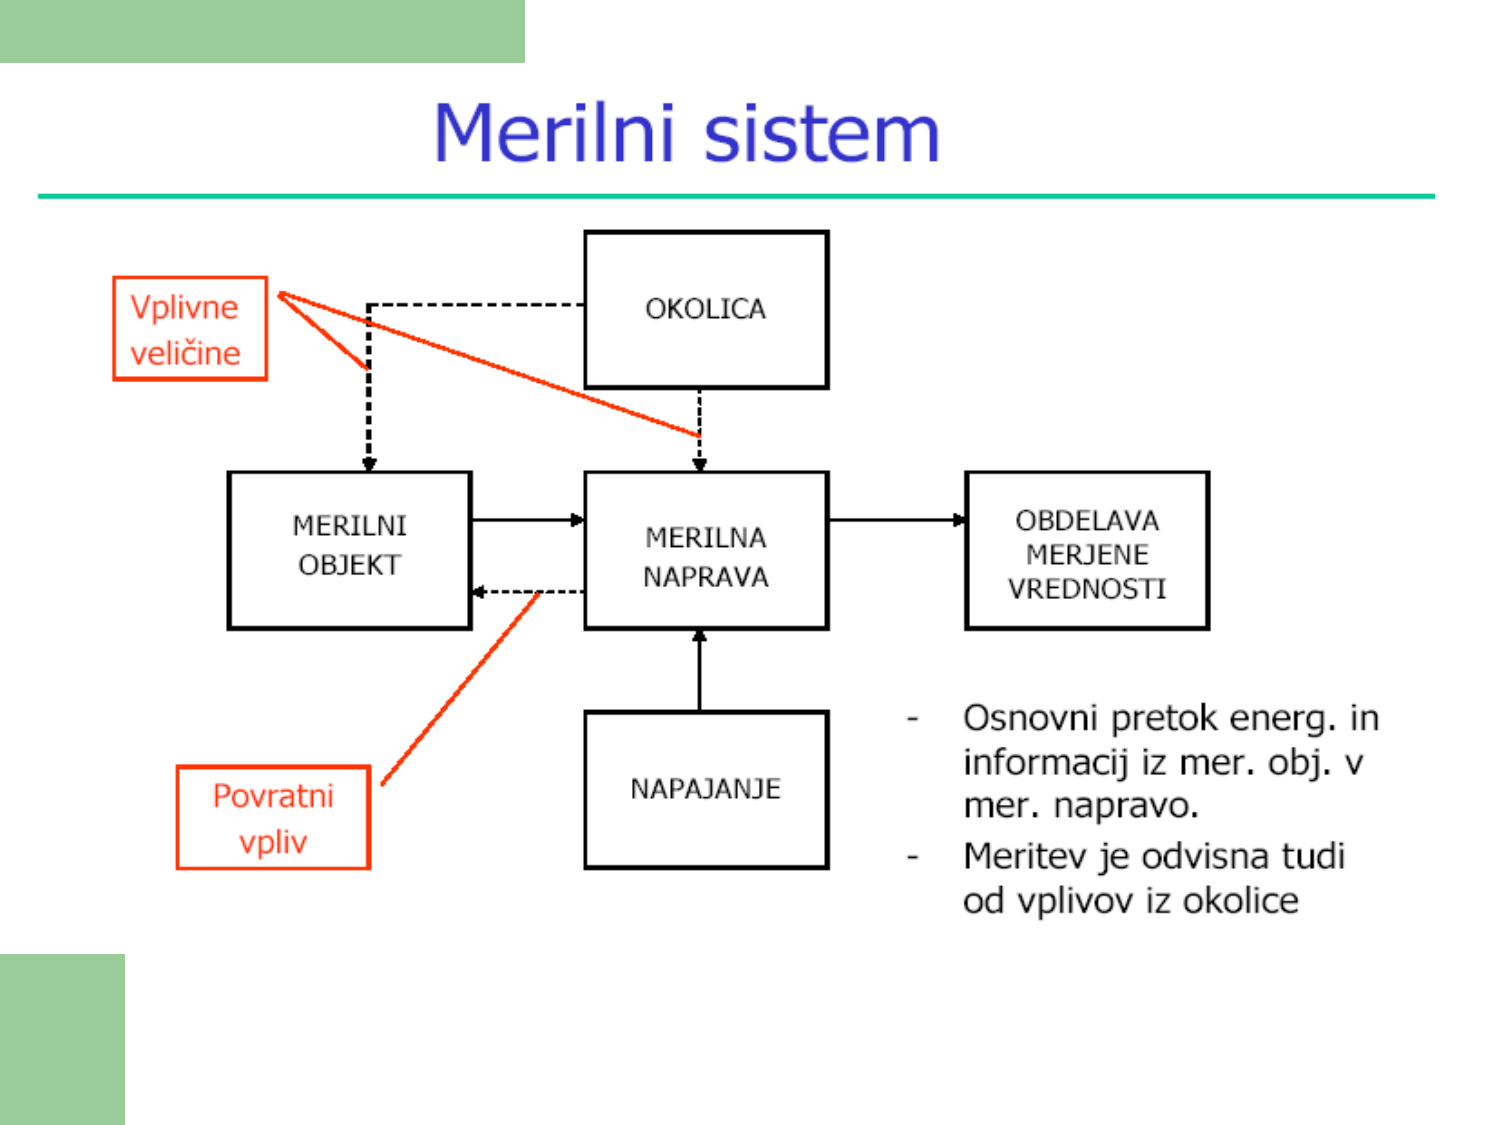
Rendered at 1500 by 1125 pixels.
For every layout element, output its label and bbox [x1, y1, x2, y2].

text_box [0, 63, 1436, 954]
